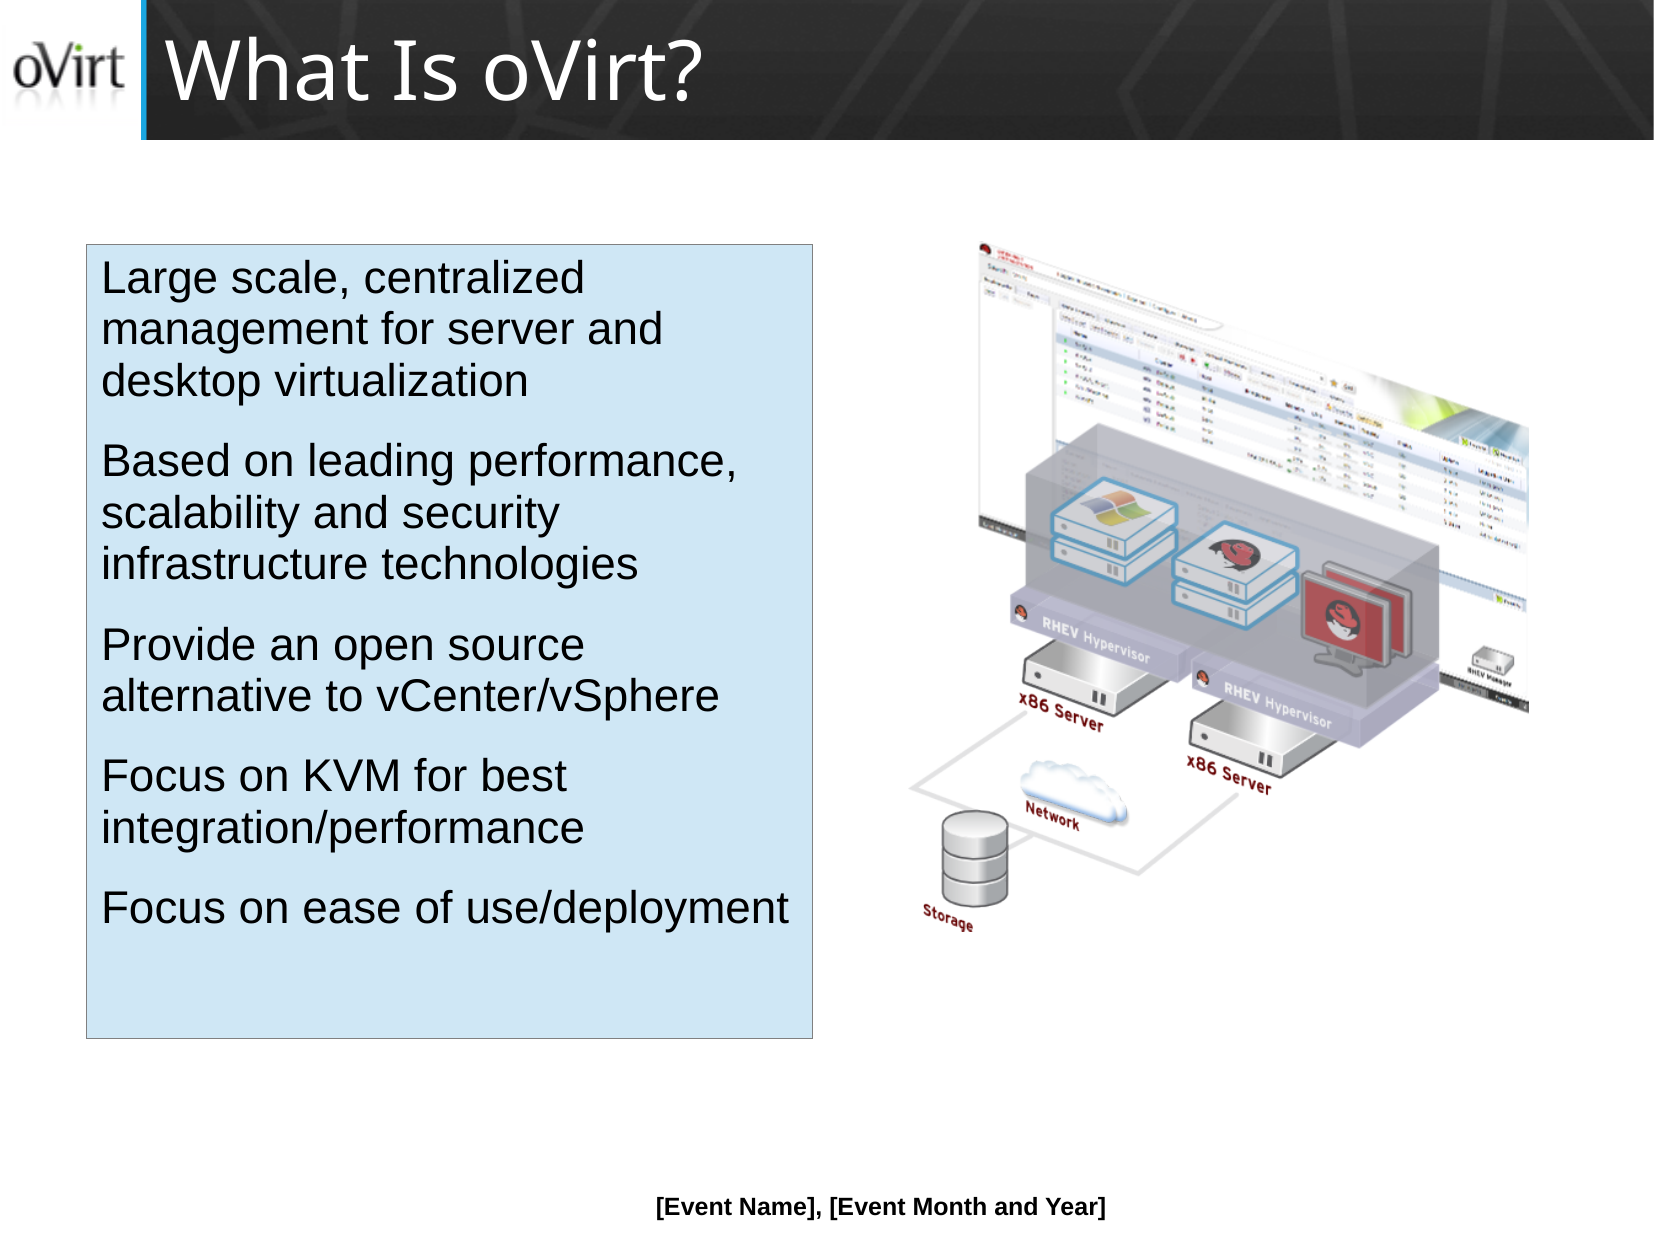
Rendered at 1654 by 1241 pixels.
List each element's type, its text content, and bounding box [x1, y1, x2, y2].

picture [0, 0, 1654, 140]
picture [908, 241, 1529, 932]
title What Is oVirt? [164, 18, 1653, 119]
text_box Large scale, centralized management for server and desktop virtualization Based on leading performance, scalability and security infrastructure technologies Provide an open source alternative to vCenter/vSphere Focus on KVM for best integration/performance Focus on ease of use/deployment [86, 244, 813, 1039]
